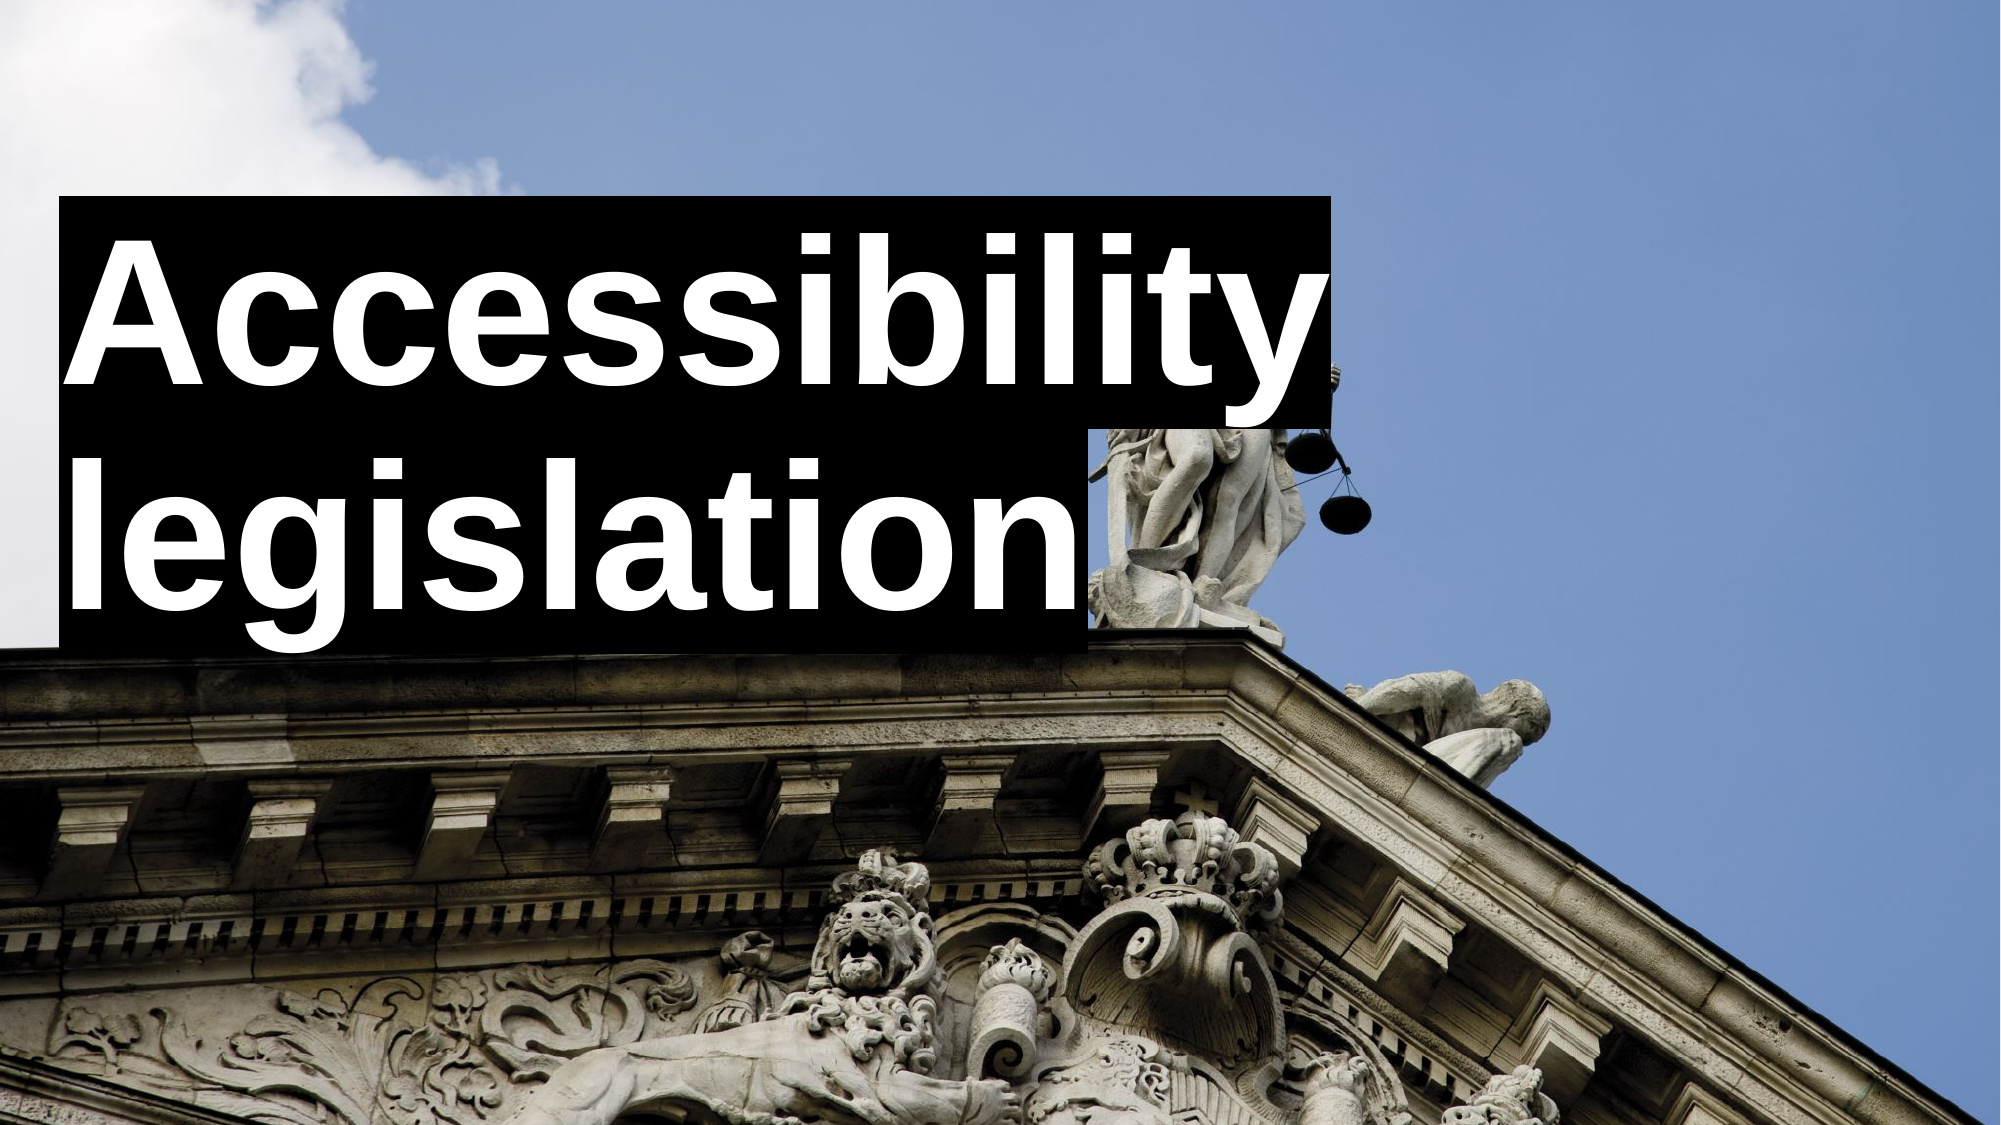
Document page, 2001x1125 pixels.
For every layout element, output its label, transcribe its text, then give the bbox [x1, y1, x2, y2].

text_box Accessibility legislation [58, 204, 1336, 362]
picture [0, 0, 2000, 1125]
